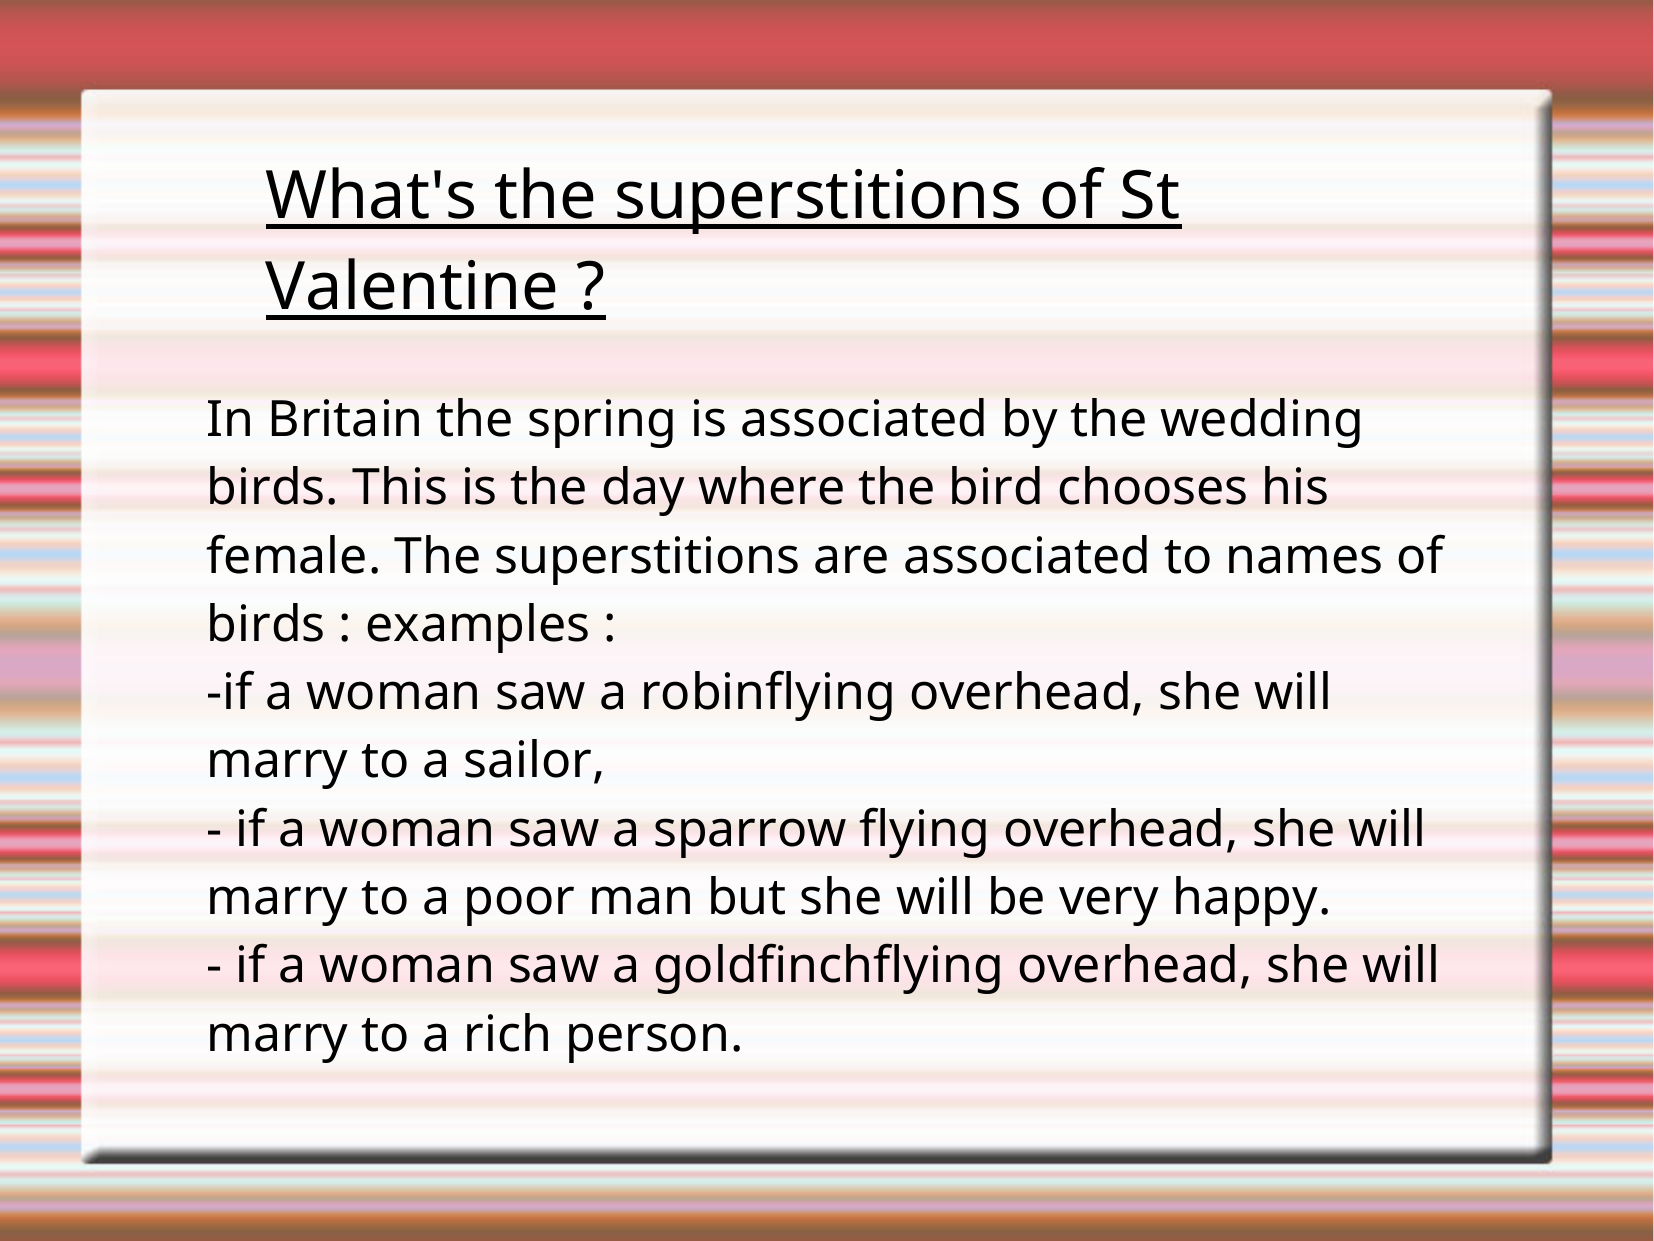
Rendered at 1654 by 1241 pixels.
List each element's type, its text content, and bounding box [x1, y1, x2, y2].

text_box What's the superstitions of St Valentine ? [265, 147, 1388, 383]
text_box In Britain the spring is associated by the wedding birds. This is the day where the bird chooses his female. The superstitions are associated to names of birds : examples : -if a woman saw a robinflying overhead, she will marry to a sailor, - if a woman saw a sparrow flying overhead, she will marry to a poor man but she will be very happy. - if a woman saw a goldfinchflying overhead, she will marry to a rich person. [206, 383, 1477, 1093]
picture [0, 0, 1654, 1241]
